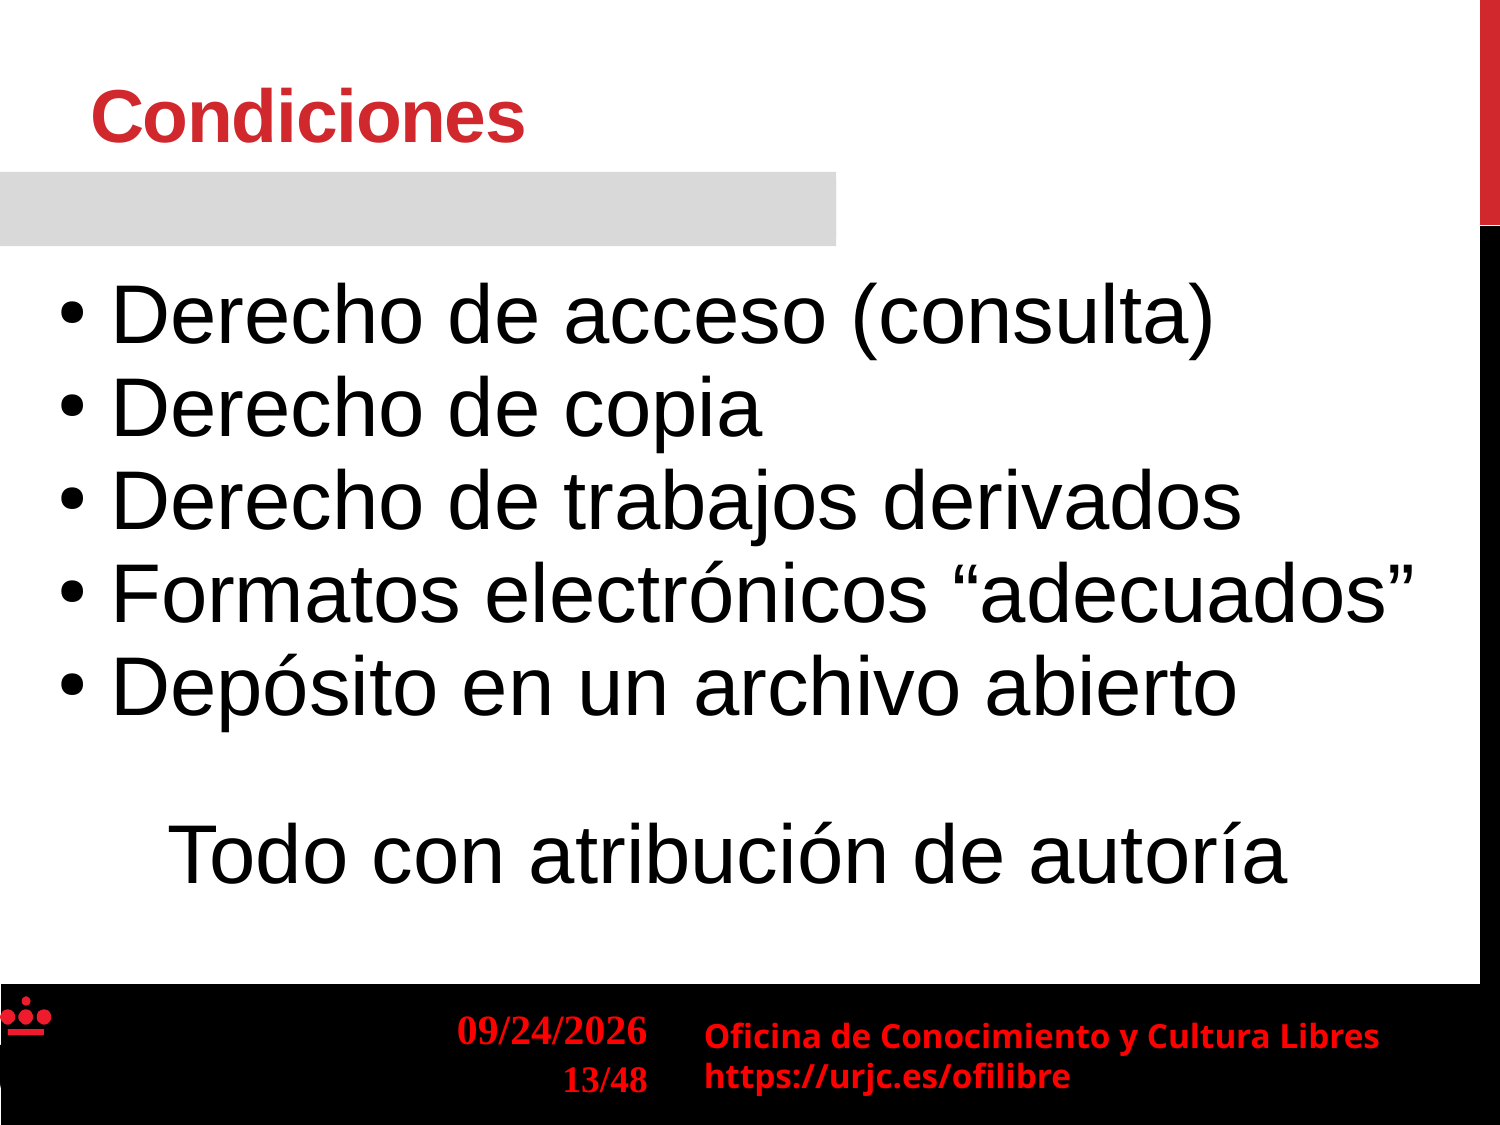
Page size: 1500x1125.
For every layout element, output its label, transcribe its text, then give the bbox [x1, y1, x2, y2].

title [75, 15, 1425, 172]
text_box Condiciones [0, 24, 1326, 172]
text_box Derecho de acceso (consulta) Derecho de copia Derecho de trabajos derivados Formatos electrónicos “adecuados” Depósito en un archivo abierto Todo con atribución de autoría [24, 261, 1432, 931]
text_box [0, 171, 837, 238]
